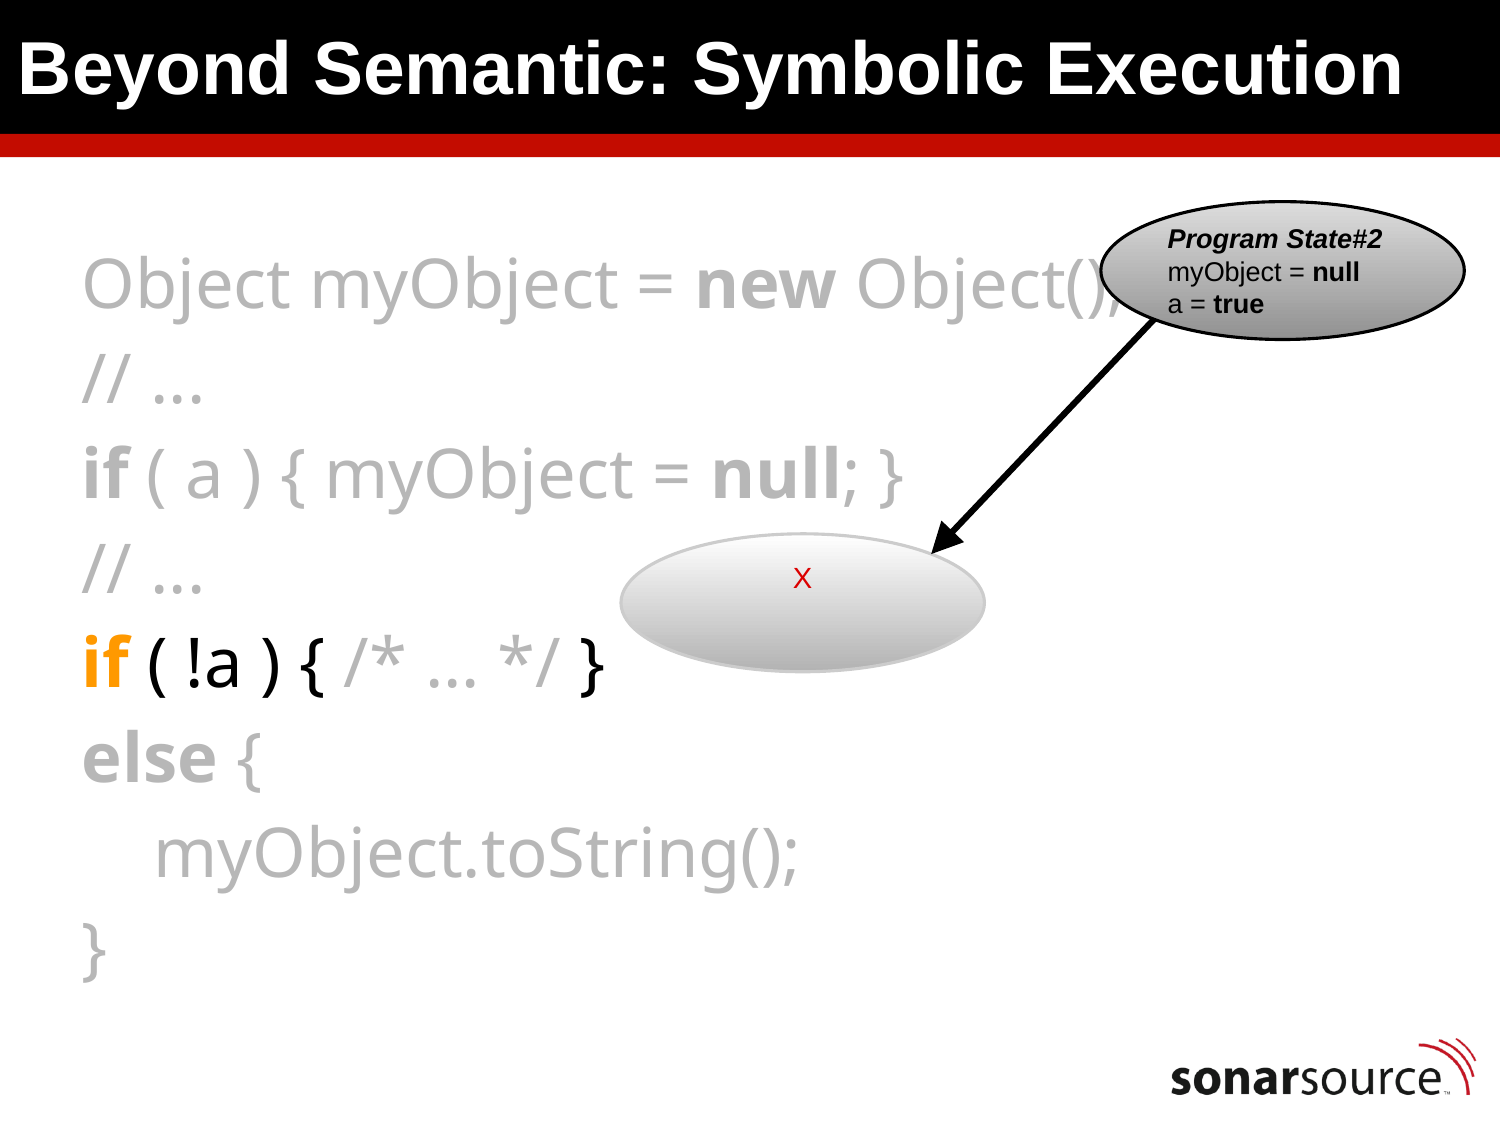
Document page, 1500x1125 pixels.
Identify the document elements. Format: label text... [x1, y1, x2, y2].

text_box X [753, 551, 852, 654]
text_box [620, 533, 985, 672]
text_box Object myObject = new Object(); // ... if ( a ) { myObject = null; } // ... if ( !a ) { /* … */ } else { myObject.toString(); } [67, 214, 1293, 992]
text_box Beyond Semantic: Symbolic Execution [18, 6, 1465, 123]
text_box Program State#2 myObject = null a = true [1100, 201, 1465, 340]
picture [1167, 1033, 1480, 1099]
